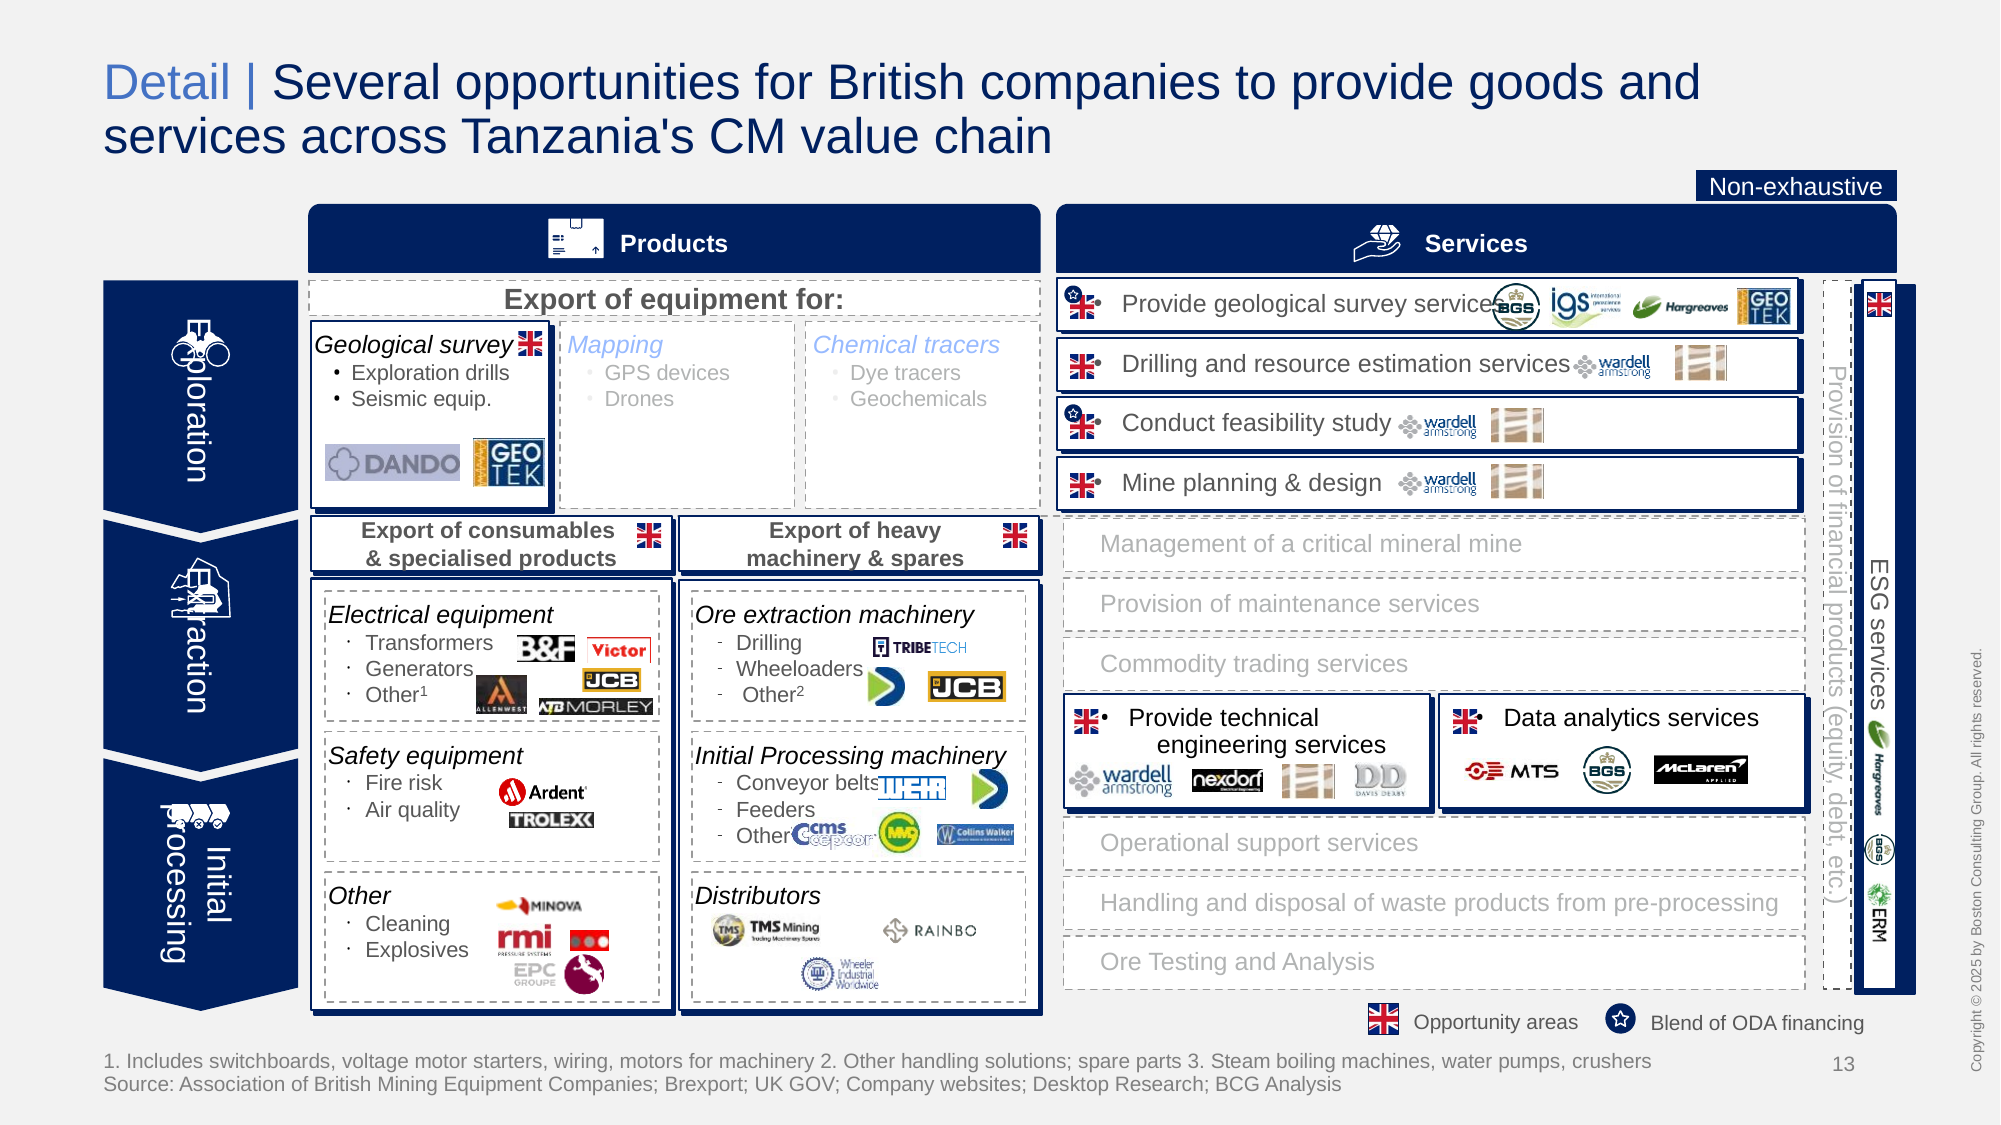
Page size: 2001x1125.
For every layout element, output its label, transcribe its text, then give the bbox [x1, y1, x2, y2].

picture [1572, 353, 1652, 380]
picture [801, 957, 879, 991]
picture [1867, 292, 1891, 317]
picture [587, 637, 651, 663]
picture [509, 812, 594, 828]
picture [1866, 881, 1892, 942]
text_box [679, 580, 1042, 1015]
text_box [1353, 234, 1401, 263]
text_box [171, 804, 230, 830]
picture [1282, 764, 1335, 799]
text_box [1062, 459, 1803, 512]
picture [937, 824, 1014, 845]
text_box [1868, 285, 1902, 994]
picture [1492, 286, 1540, 331]
text_box Opportunity areas [1398, 1001, 1606, 1036]
text_box [1062, 340, 1803, 393]
picture [872, 635, 967, 658]
picture [325, 444, 460, 481]
picture [1354, 762, 1407, 797]
text_box [1064, 404, 1083, 423]
picture [1583, 749, 1631, 794]
picture [1867, 717, 1891, 817]
text_box Blend of ODA financing [1635, 1001, 1897, 1036]
picture [1491, 464, 1544, 499]
text_box Distributors [692, 872, 1025, 1002]
text_box Non-exhaustive [1696, 170, 1897, 201]
picture [1613, 746, 1631, 762]
text_box [170, 557, 231, 618]
text_box ESG services [1862, 280, 1896, 990]
text_box Extraction [103, 519, 299, 773]
text_box Export of heavy machinery & spares [679, 516, 1039, 571]
text_box Initial Processing machinery Conveyor belts Feeders Other3 [692, 732, 1025, 862]
text_box Data analytics services [1439, 694, 1805, 808]
picture [1074, 709, 1099, 734]
picture [1583, 746, 1601, 763]
text_box Chemical tracers Dye tracers Geochemicals [805, 321, 1040, 508]
text_box [1062, 399, 1803, 453]
picture [1067, 763, 1174, 799]
picture [498, 923, 605, 995]
text_box Drilling and resource estimation services [1057, 338, 1798, 391]
picture [882, 916, 977, 944]
picture [1523, 316, 1540, 331]
picture [517, 635, 575, 662]
text_box Commodity trading services [1064, 638, 1805, 691]
picture [1368, 1003, 1399, 1034]
picture [878, 776, 946, 800]
text_box Other Cleaning Explosives [325, 872, 659, 1002]
picture [476, 675, 527, 714]
picture [1397, 413, 1478, 440]
picture [637, 523, 662, 548]
text_box [1068, 698, 1434, 813]
picture [539, 698, 653, 715]
picture [867, 667, 905, 706]
text_box Initial processing [103, 758, 299, 1011]
picture [792, 807, 926, 858]
picture [1549, 286, 1621, 328]
text_box Provision of financial products (equity, debt, etc.) [1823, 280, 1851, 990]
picture [473, 438, 545, 487]
picture [1864, 834, 1895, 865]
picture [1522, 283, 1540, 299]
text_box Ore extraction machinery Drilling Wheeloaders Other2 [692, 591, 1025, 721]
picture [1070, 414, 1095, 439]
picture [927, 671, 1007, 702]
text_box [316, 326, 554, 513]
picture [711, 913, 821, 947]
text_box Mine planning & design [1057, 457, 1798, 510]
text_box Handling and disposal of waste products from pre-processing [1064, 876, 1805, 930]
text_box [548, 218, 604, 259]
text_box [1370, 225, 1400, 233]
picture [1070, 354, 1095, 379]
text_box Provide geological survey services [1057, 278, 1798, 331]
picture [1491, 408, 1544, 443]
text_box Exploration [103, 280, 299, 534]
text_box [1062, 280, 1803, 333]
text_box [1064, 285, 1083, 304]
picture [494, 891, 609, 951]
picture [518, 331, 543, 356]
text_box Provide technical engineering services [1064, 694, 1430, 808]
picture [971, 770, 1008, 809]
picture [498, 775, 588, 807]
text_box [311, 579, 675, 1015]
text_box Management of a critical mineral mine [1064, 518, 1805, 572]
text_box [171, 331, 231, 367]
text_box Services [1056, 204, 1897, 273]
title Detail | Several opportunities for British companies to provide goods and services across Tanzania's CM value chain [103, 55, 1897, 166]
picture [1492, 283, 1510, 300]
picture [1070, 473, 1095, 498]
picture [1614, 779, 1631, 794]
picture [1654, 755, 1748, 785]
text_box 1. Includes switchboards, voltage motor starters, wiring, motors for machinery 2. Other handling solutions; spare parts 3. Steam boiling machines, water pumps, crushers Source: Association of British Mining Equipment Companies; Brexport; UK GOV; Company websites; Desktop Research; BCG Analysis [103, 1051, 1868, 1096]
text_box [1605, 1003, 1636, 1034]
text_box Electrical equipment Transformers Generators Other1 [325, 591, 659, 721]
picture [1453, 709, 1478, 734]
text_box Products [308, 204, 1040, 273]
text_box [1443, 698, 1810, 813]
picture [1003, 523, 1028, 548]
picture [1397, 470, 1478, 497]
picture [1464, 758, 1559, 782]
picture [1630, 294, 1729, 319]
text_box [682, 520, 1042, 575]
text_box Operational support services [1064, 817, 1805, 870]
text_box Provision of maintenance services [1064, 578, 1805, 631]
picture [1737, 288, 1791, 325]
text_box Export of equipment for: [309, 280, 1040, 315]
text_box Ore Testing and Analysis [1064, 936, 1805, 989]
text_box Conduct feasibility study [1057, 397, 1798, 450]
picture [582, 668, 642, 692]
picture [1070, 295, 1095, 320]
text_box [314, 520, 675, 575]
picture [1192, 769, 1263, 793]
text_box Mapping GPS devices Drones [560, 321, 794, 508]
text_box Export of consumables & specialised products [311, 516, 672, 571]
text_box Safety equipment Fire risk Air quality [325, 732, 659, 862]
text_box Geological survey Exploration drills Seismic equip. [311, 321, 549, 508]
picture [1675, 345, 1727, 381]
